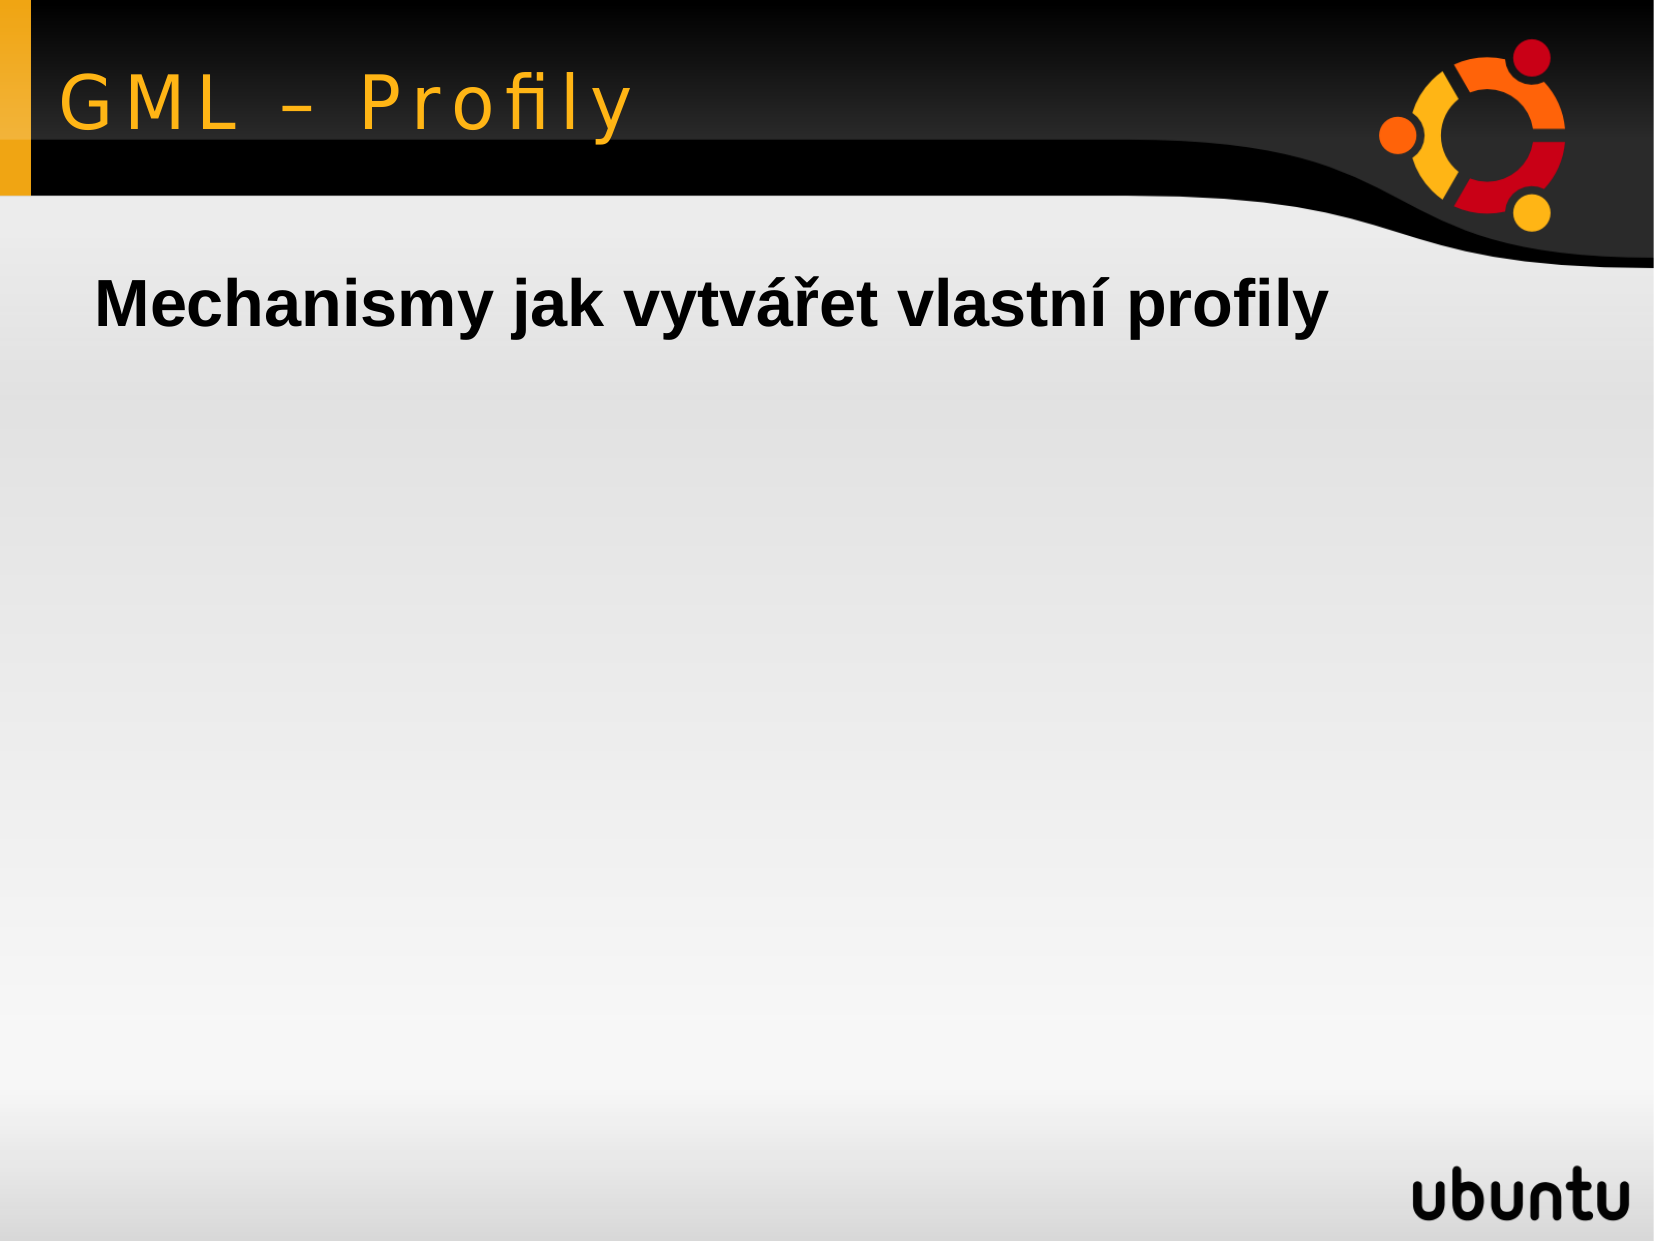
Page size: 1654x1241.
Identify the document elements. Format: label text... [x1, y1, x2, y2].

title GML – Profily [59, 29, 1270, 178]
list Mechanismy jak vytvářet vlastní profily [76, 265, 1565, 1085]
picture [0, 0, 1654, 1241]
